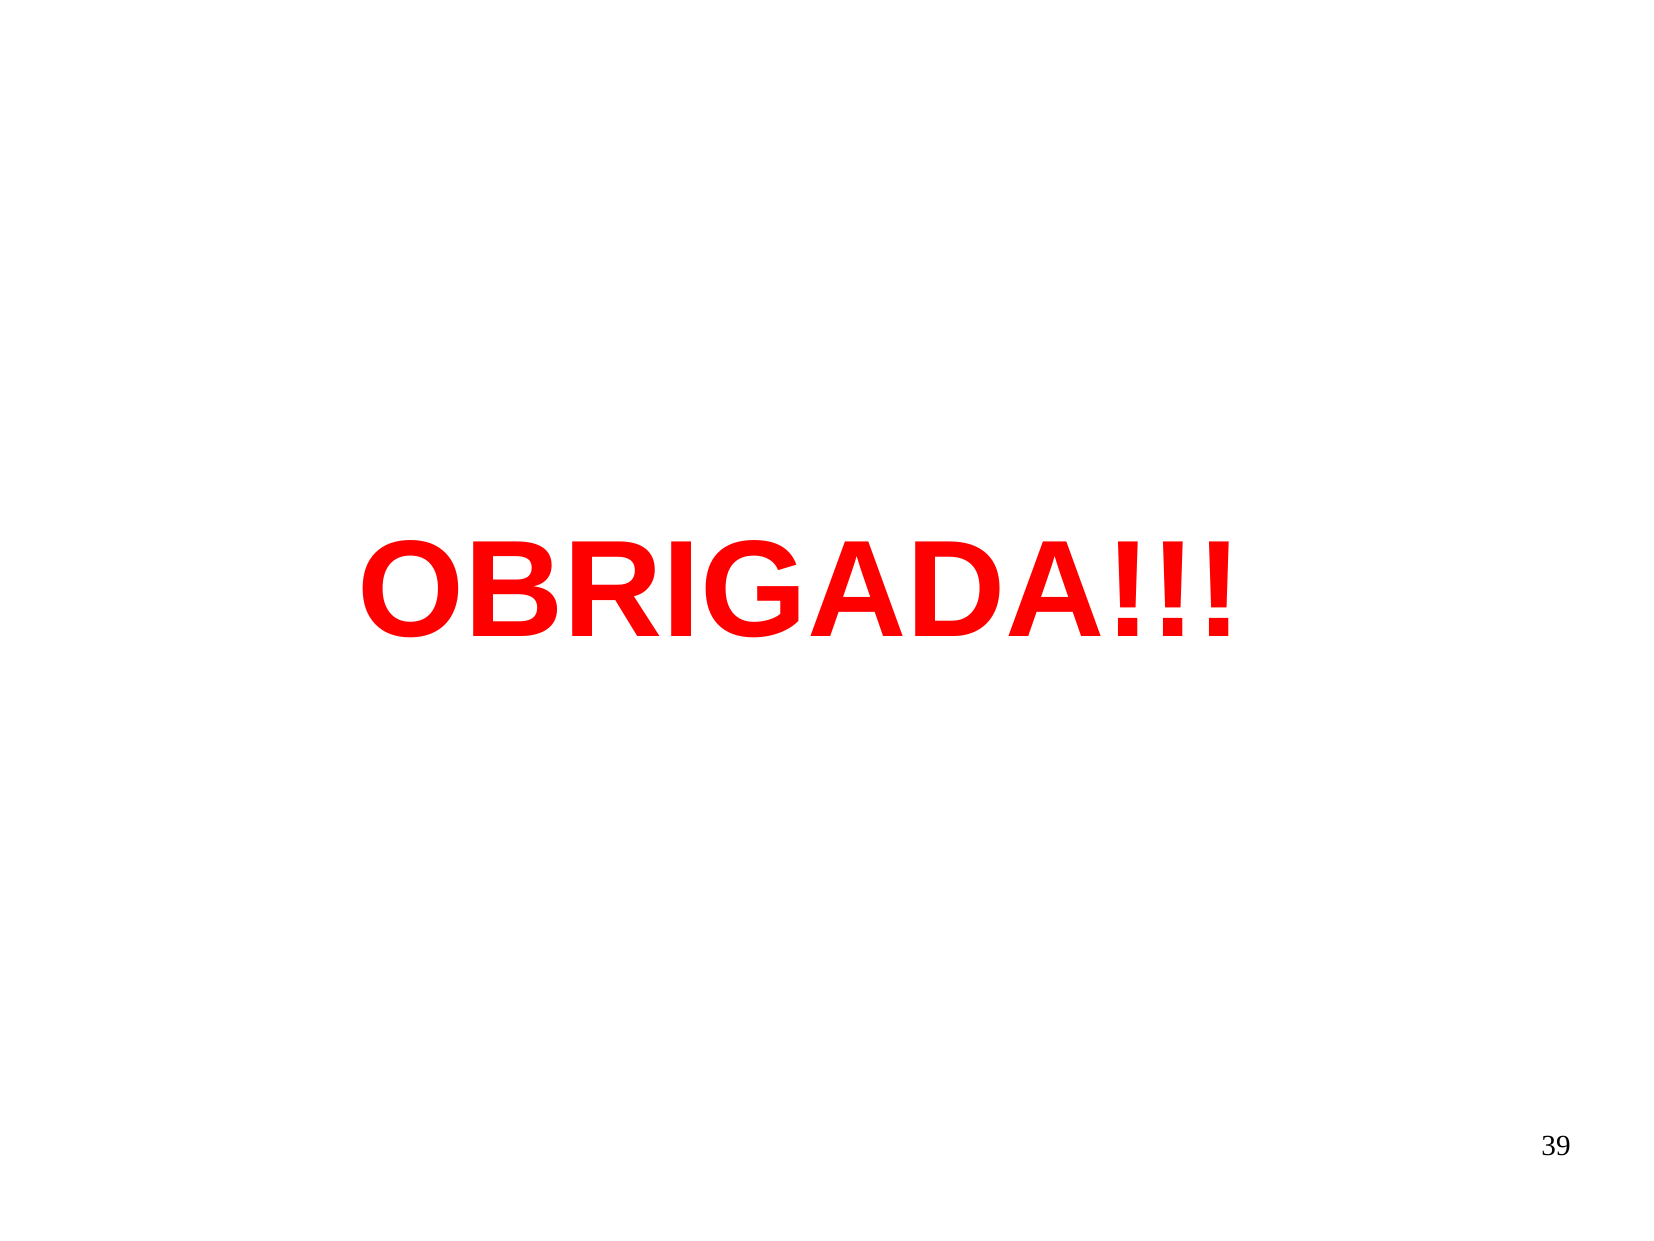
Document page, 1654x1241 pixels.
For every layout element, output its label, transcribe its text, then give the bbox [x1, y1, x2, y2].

text_box OBRIGADA!!! [342, 504, 1258, 674]
